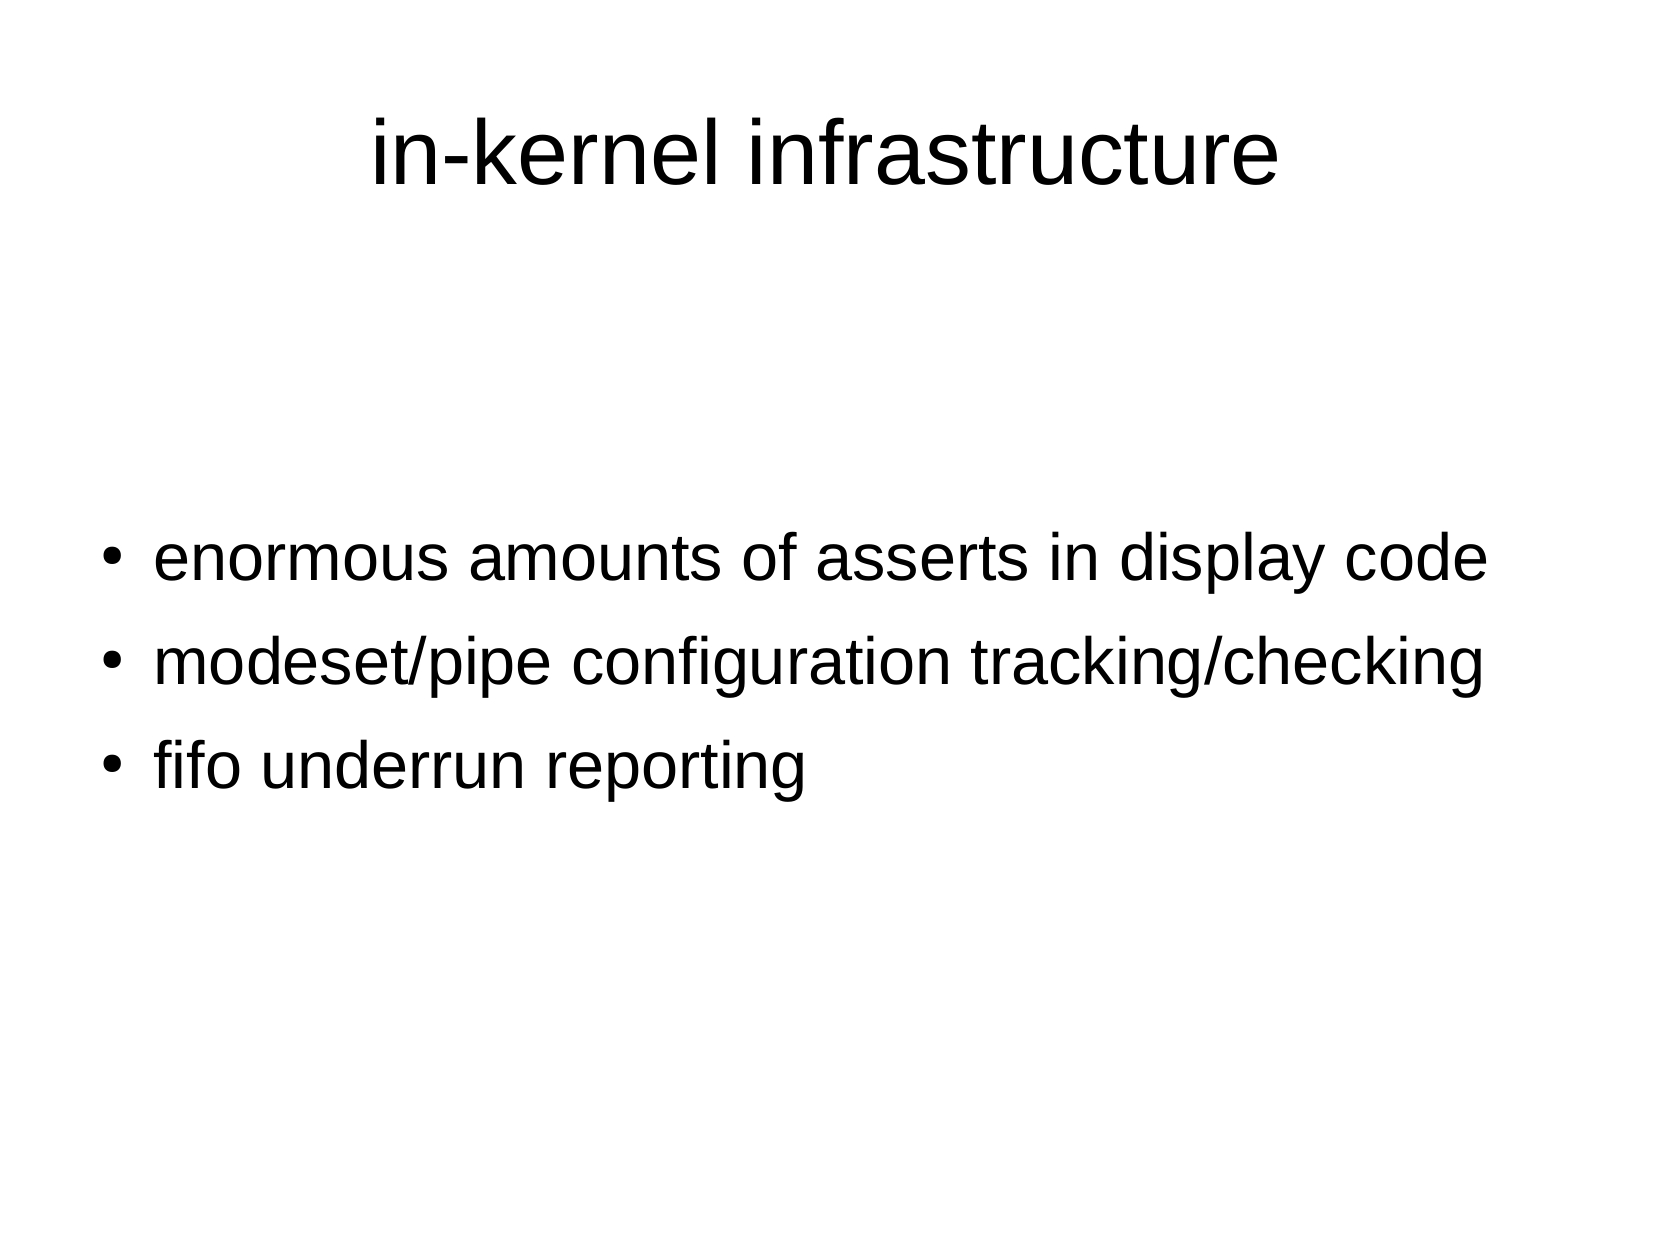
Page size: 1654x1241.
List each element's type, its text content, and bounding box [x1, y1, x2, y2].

title in-kernel infrastructure [82, 49, 1571, 257]
list enormous amounts of asserts in display code modeset/pipe configuration tracking/checking fifo underrun reporting [82, 519, 1571, 1109]
